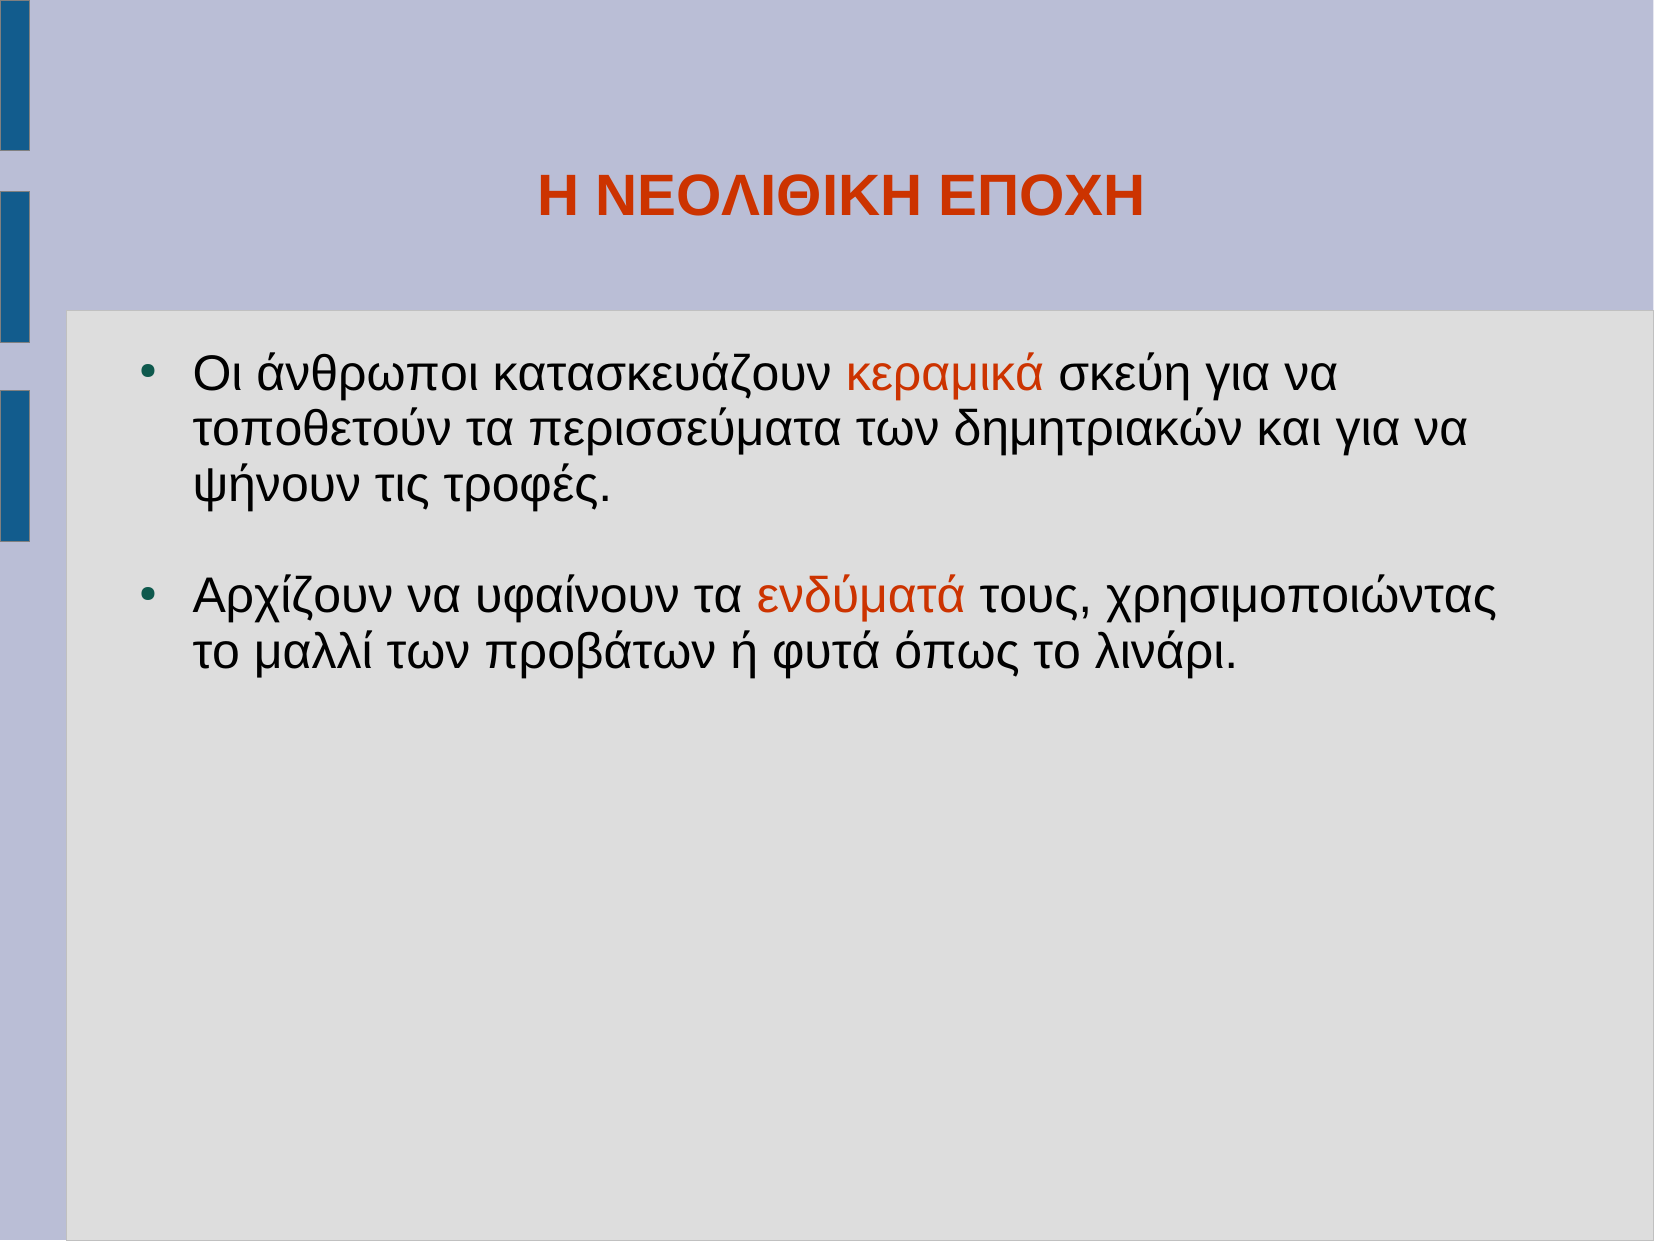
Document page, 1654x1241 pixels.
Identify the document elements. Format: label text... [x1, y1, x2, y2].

title Η ΝΕΟΛIΘIΚΗ ΕΠΟΧΗ [121, 91, 1534, 299]
list Οι άνθρωποι κατασκευάζουν κεραμικά σκεύη για να τοποθετούν τα περισσεύματα των δημητριακών και για να ψήνουν τις τροφές. Αρχίζουν να υφαίνουν τα ενδύματά τους, χρησιμοποιώντας το μαλλί των προβάτων ή φυτά όπως το λινάρι. [121, 344, 1534, 1127]
